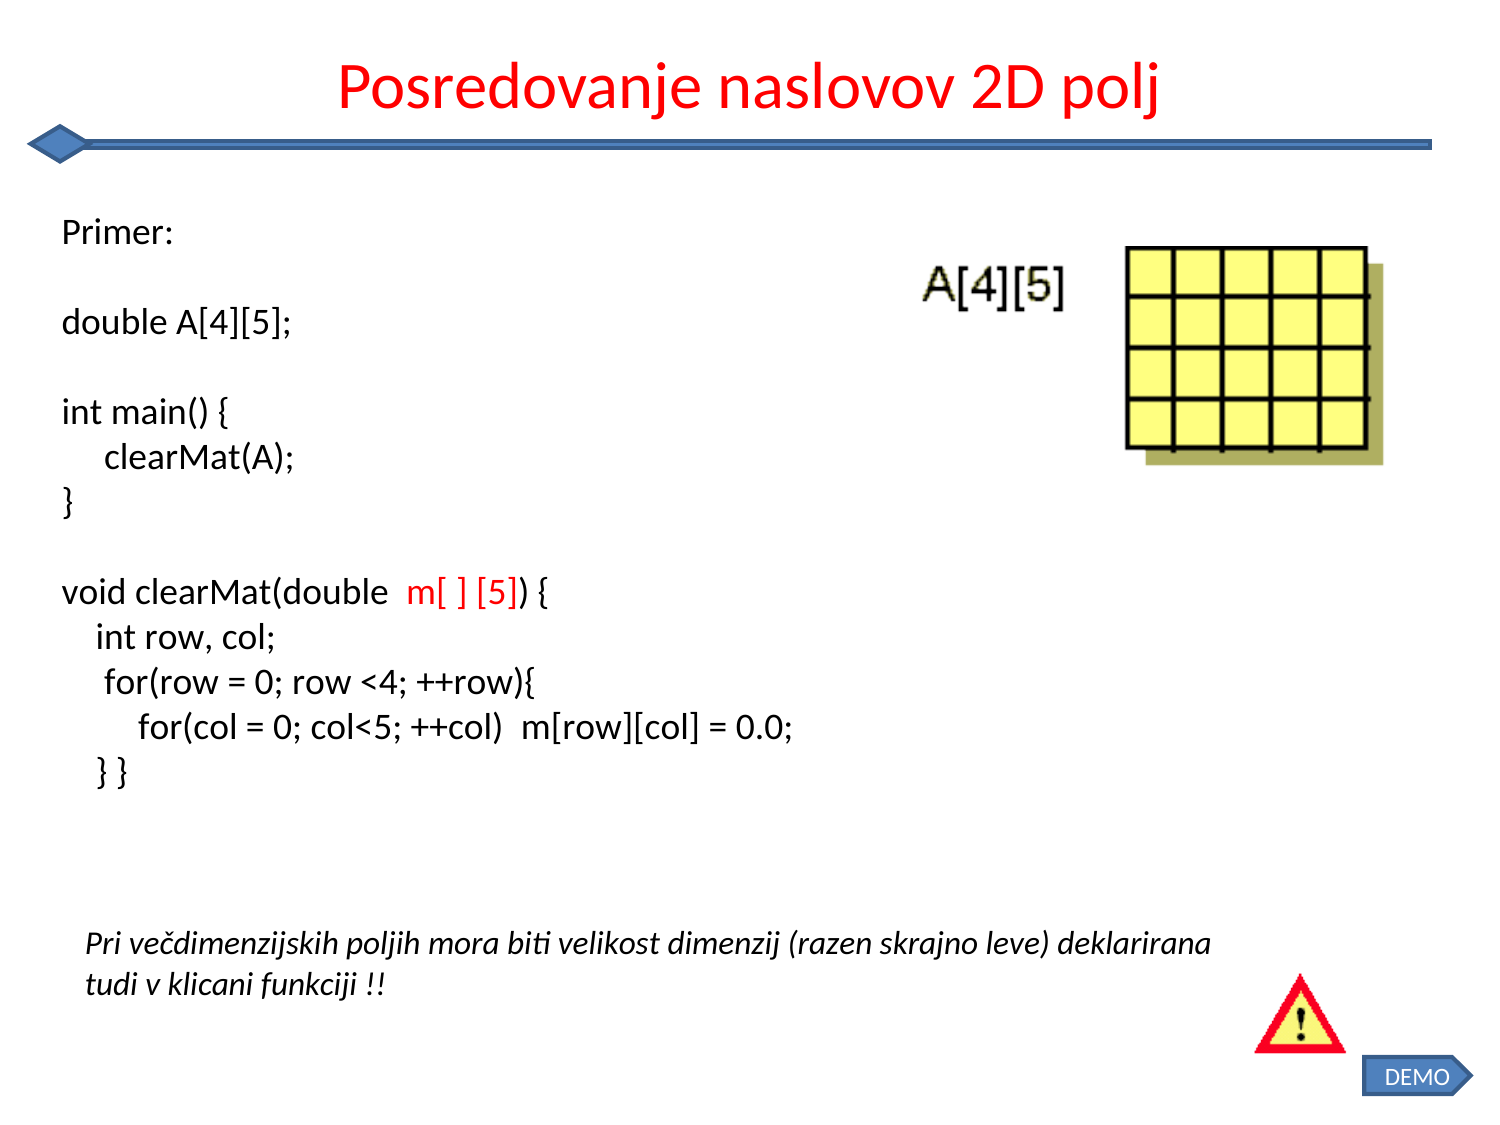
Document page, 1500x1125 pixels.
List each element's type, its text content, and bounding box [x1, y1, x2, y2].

picture [900, 246, 1387, 469]
text_box DEMO [1364, 1057, 1471, 1095]
text_box Pri večdimenzijskih poljih mora biti velikost dimenzij (razen skrajno leve) deklarirana tudi v klicani funkciji !! [70, 913, 1243, 1010]
title Posredovanje naslovov 2D polj [75, 23, 1426, 141]
text_box Primer: double A[4][5]; int main() { clearMat(A); } void clearMat(double m[ ] [5]) { int row, col; for(row = 0; row <4; ++row){ for(col = 0; col<5; ++col) m[row][col] = 0.0; } } [46, 199, 1278, 890]
picture [1253, 972, 1348, 1058]
